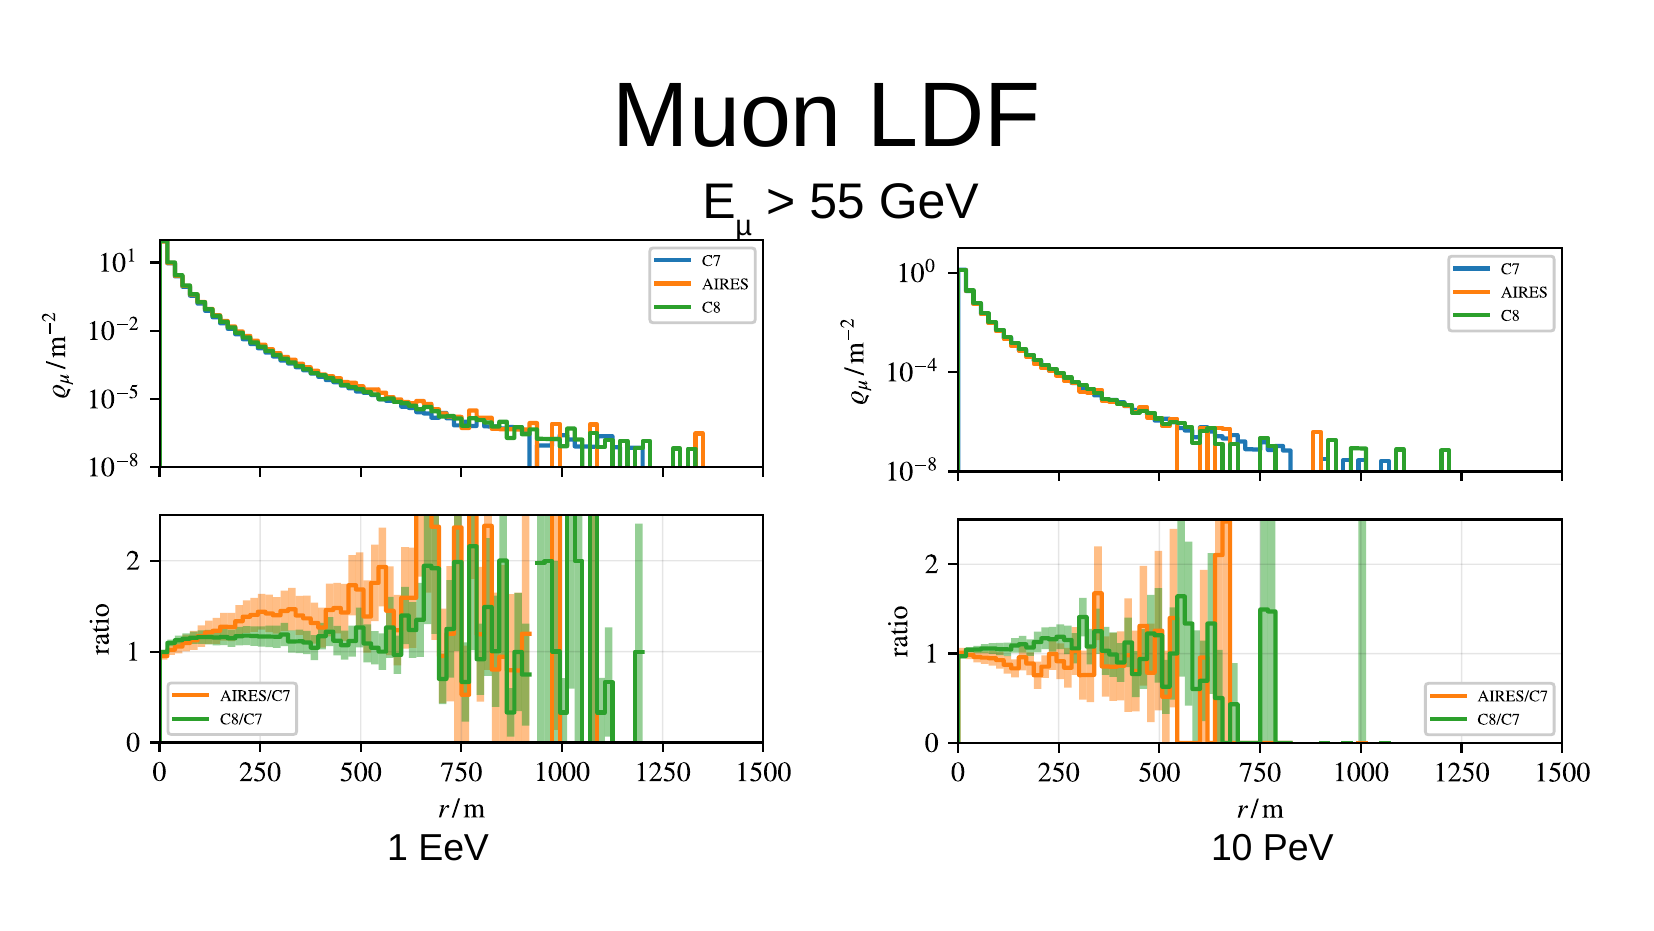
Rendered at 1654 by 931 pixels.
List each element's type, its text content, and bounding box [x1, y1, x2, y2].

text_box Eµ > 55 GeV [687, 166, 1006, 249]
text_box 1 EeV [372, 818, 504, 876]
text_box 10 PeV [1196, 818, 1349, 876]
picture [11, 206, 1623, 857]
title Muon LDF [82, 37, 1571, 193]
